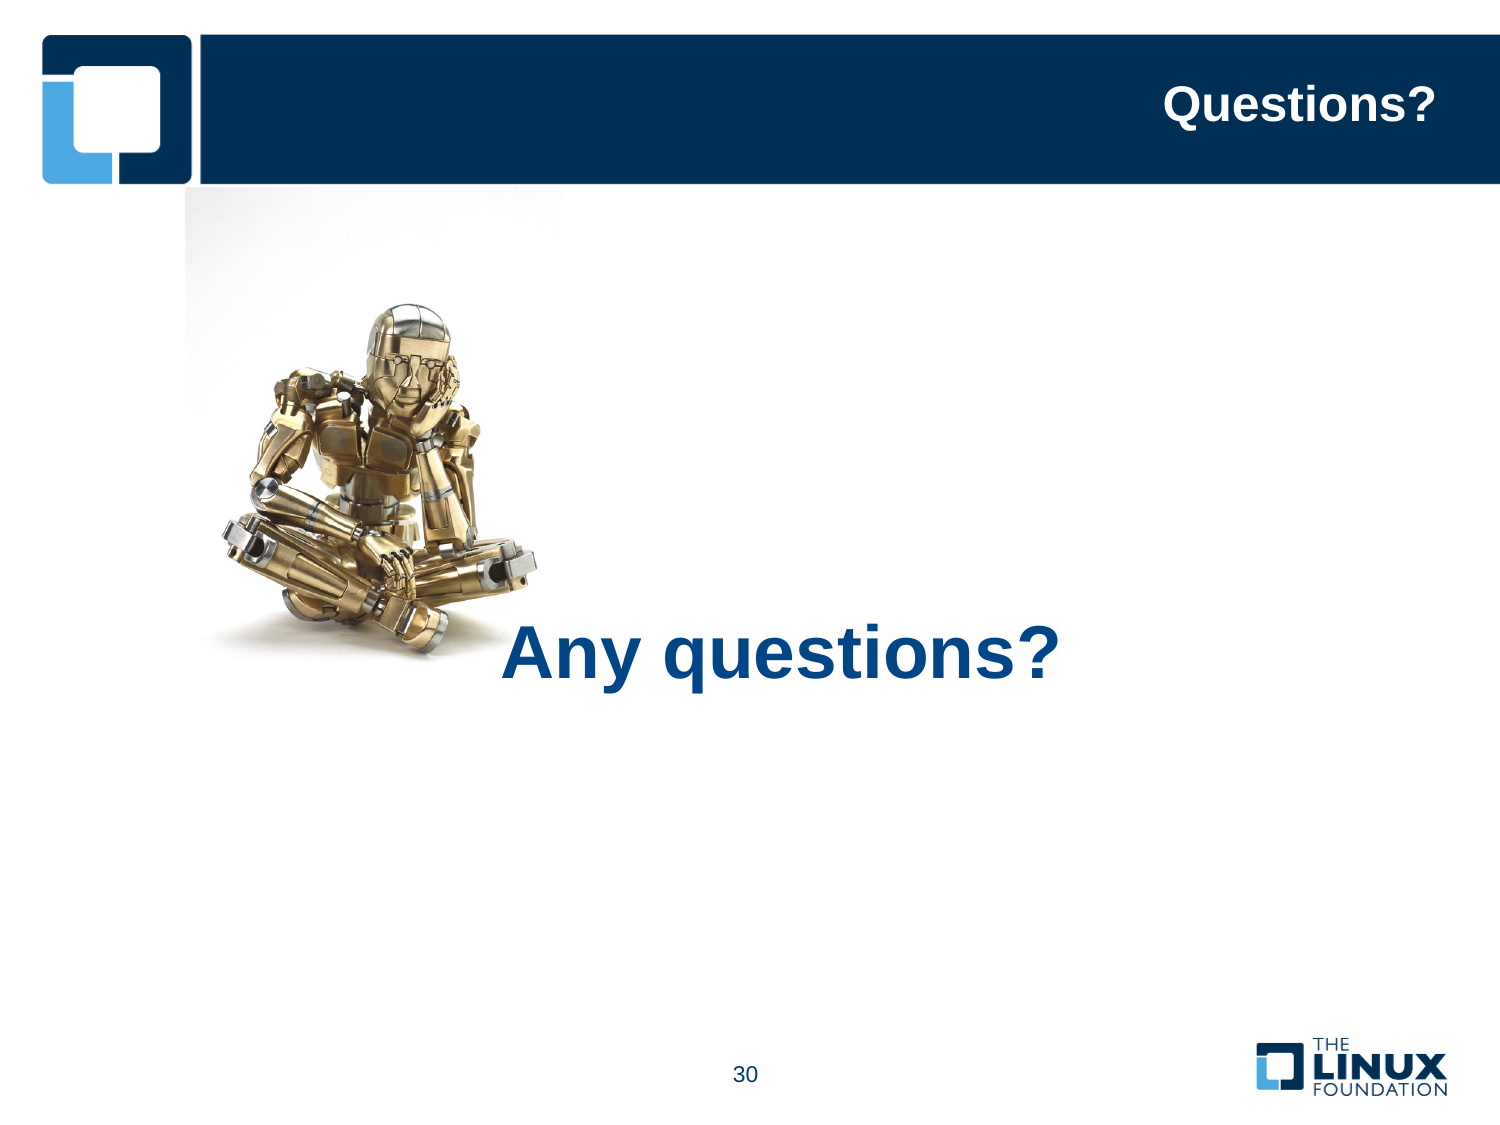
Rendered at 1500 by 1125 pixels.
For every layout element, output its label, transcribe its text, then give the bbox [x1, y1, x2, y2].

title Questions? [249, 44, 1438, 168]
list Any questions? [100, 617, 1463, 731]
picture [0, 0, 1500, 1125]
